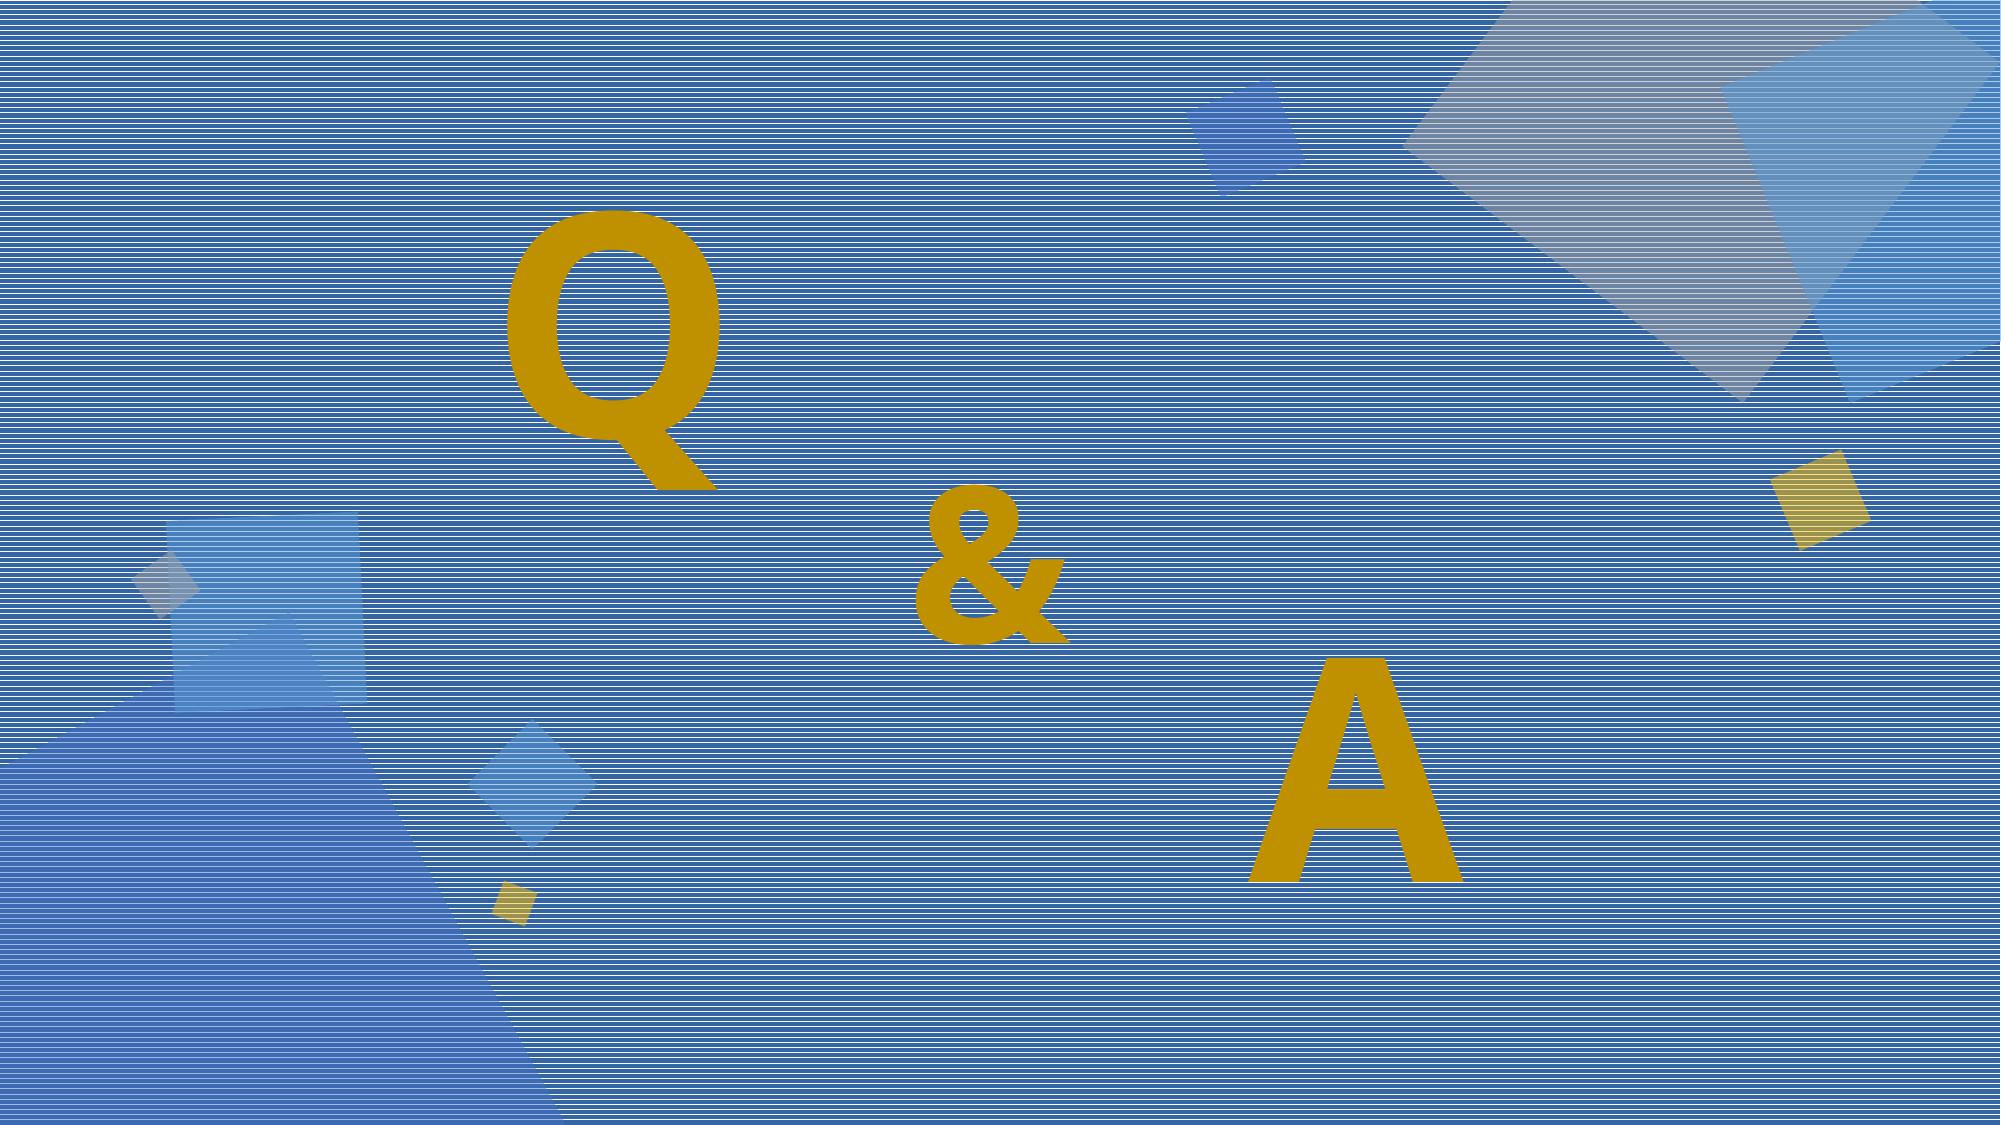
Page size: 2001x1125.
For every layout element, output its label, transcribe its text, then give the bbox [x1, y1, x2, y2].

text_box A [1233, 562, 1525, 953]
text_box Q [474, 117, 763, 508]
text_box & [892, 417, 1122, 695]
